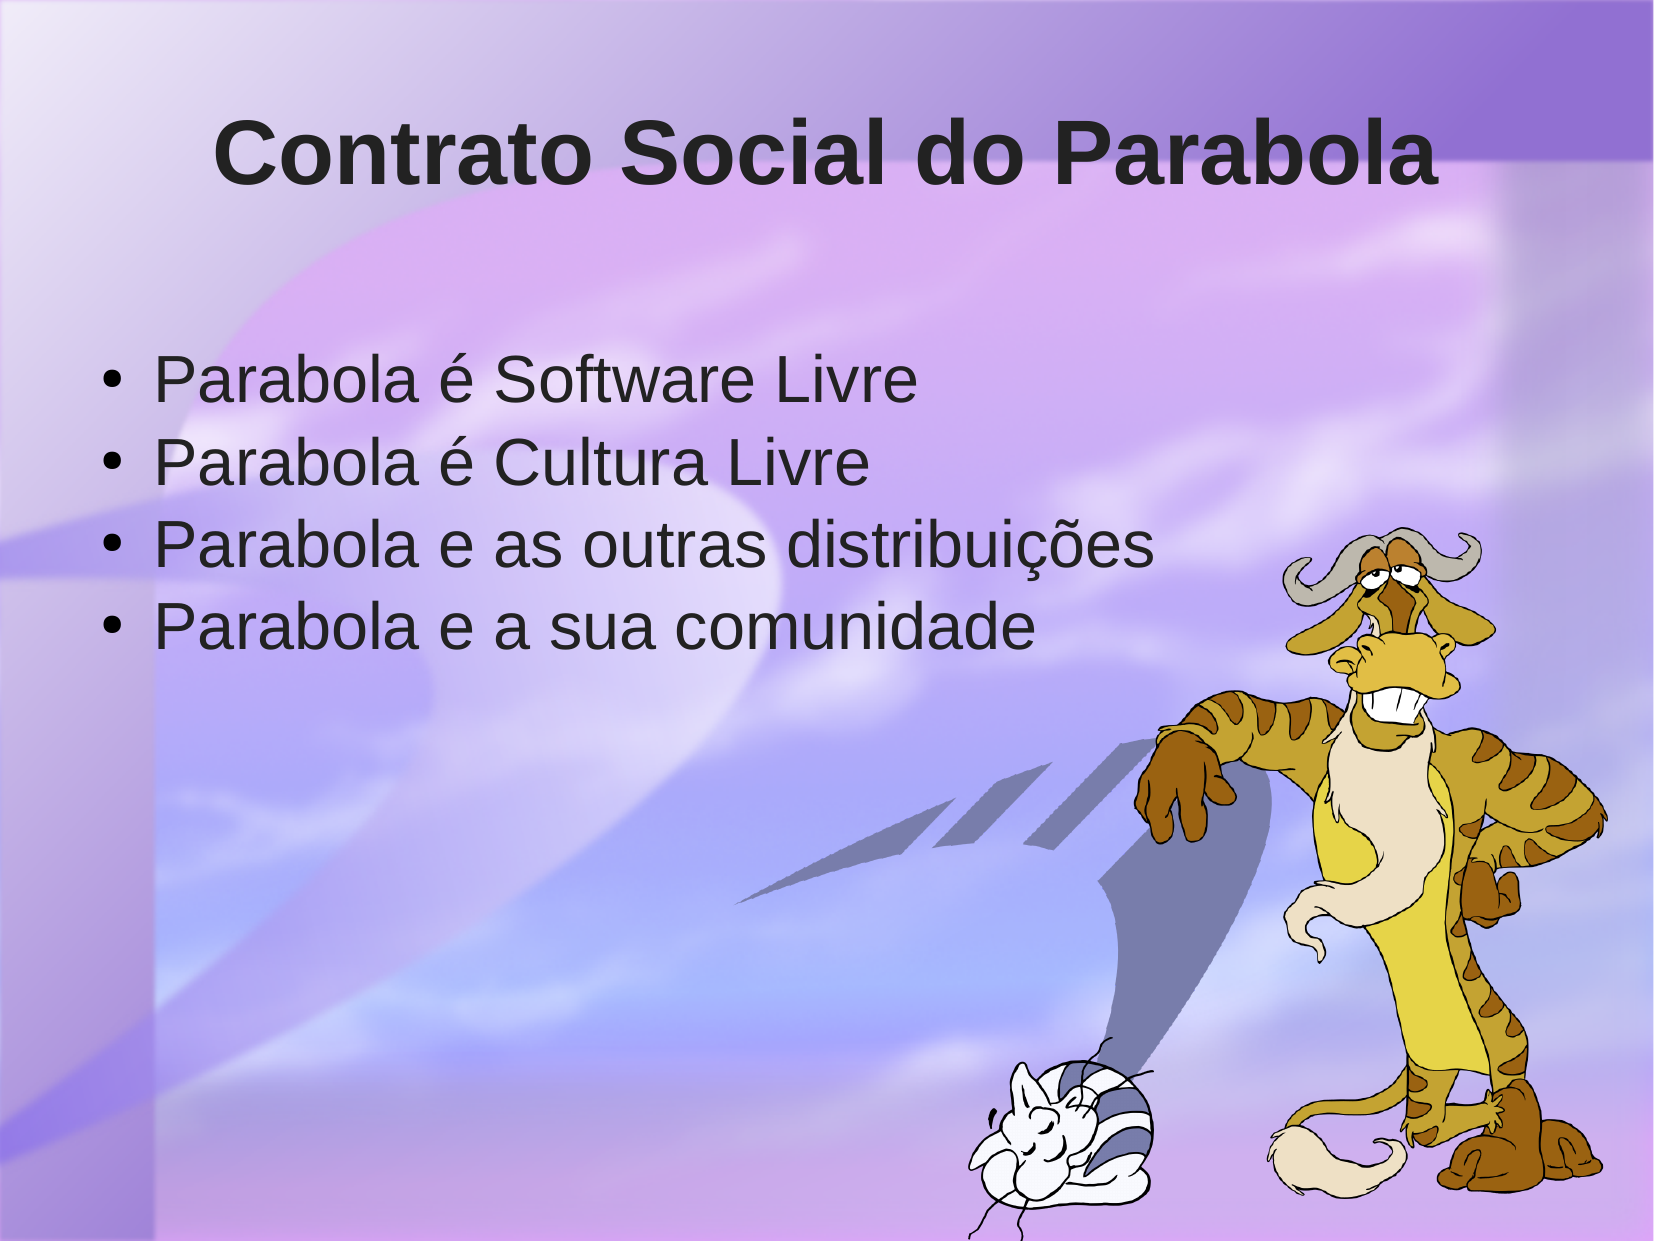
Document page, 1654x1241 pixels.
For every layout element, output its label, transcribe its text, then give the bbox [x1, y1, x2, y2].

picture [0, 0, 1654, 1241]
title Contrato Social do Parabola [82, 24, 1571, 282]
list Parabola é Software Livre Parabola é Cultura Livre Parabola e as outras distribuições Parabola e a sua comunidade [82, 342, 1276, 615]
